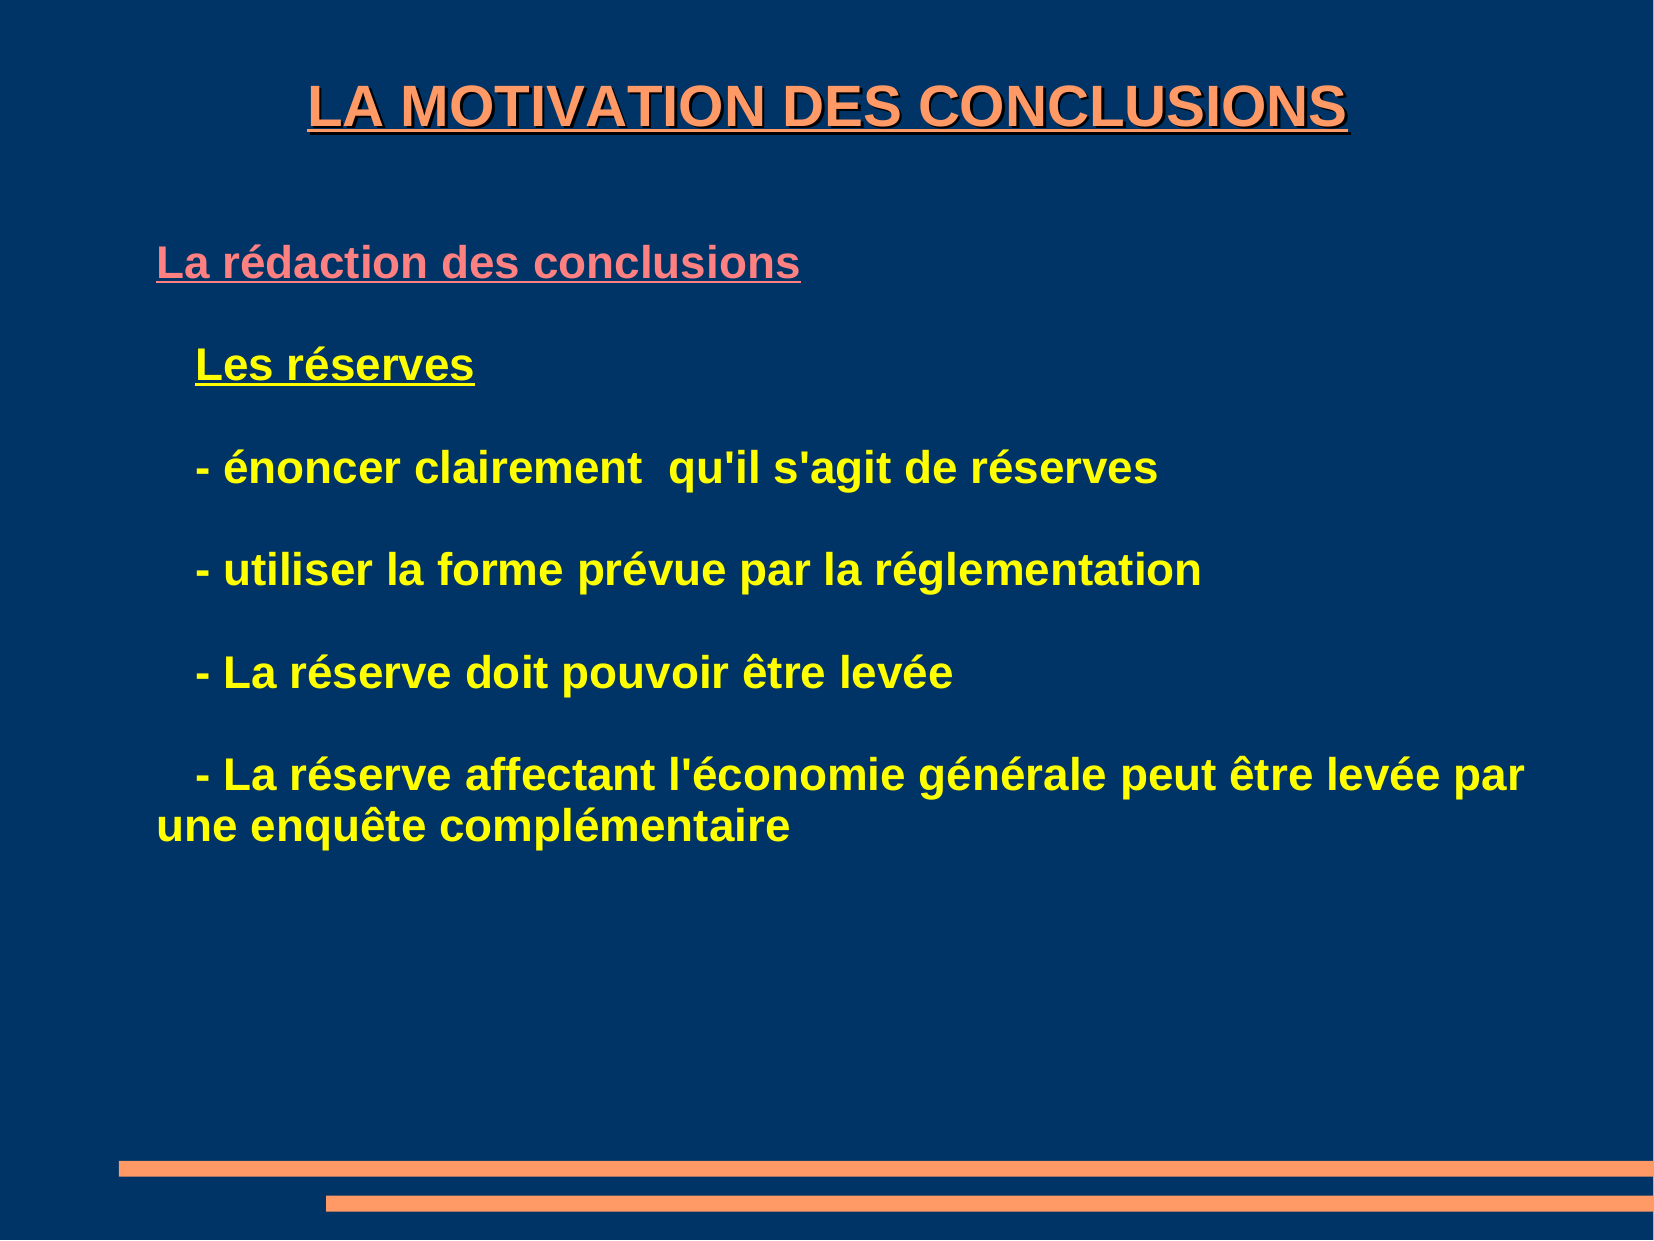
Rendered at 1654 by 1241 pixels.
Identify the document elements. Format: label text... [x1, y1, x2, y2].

title LA MOTIVATION DES CONCLUSIONS [121, 46, 1534, 166]
subtitle La rédaction des conclusions Les réserves - énoncer clairement qu'il s'agit de réserves - utiliser la forme prévue par la réglementation - La réserve doit pouvoir être levée - La réserve affectant l'économie générale peut être levée par une enquête complémentaire [121, 212, 1561, 1132]
